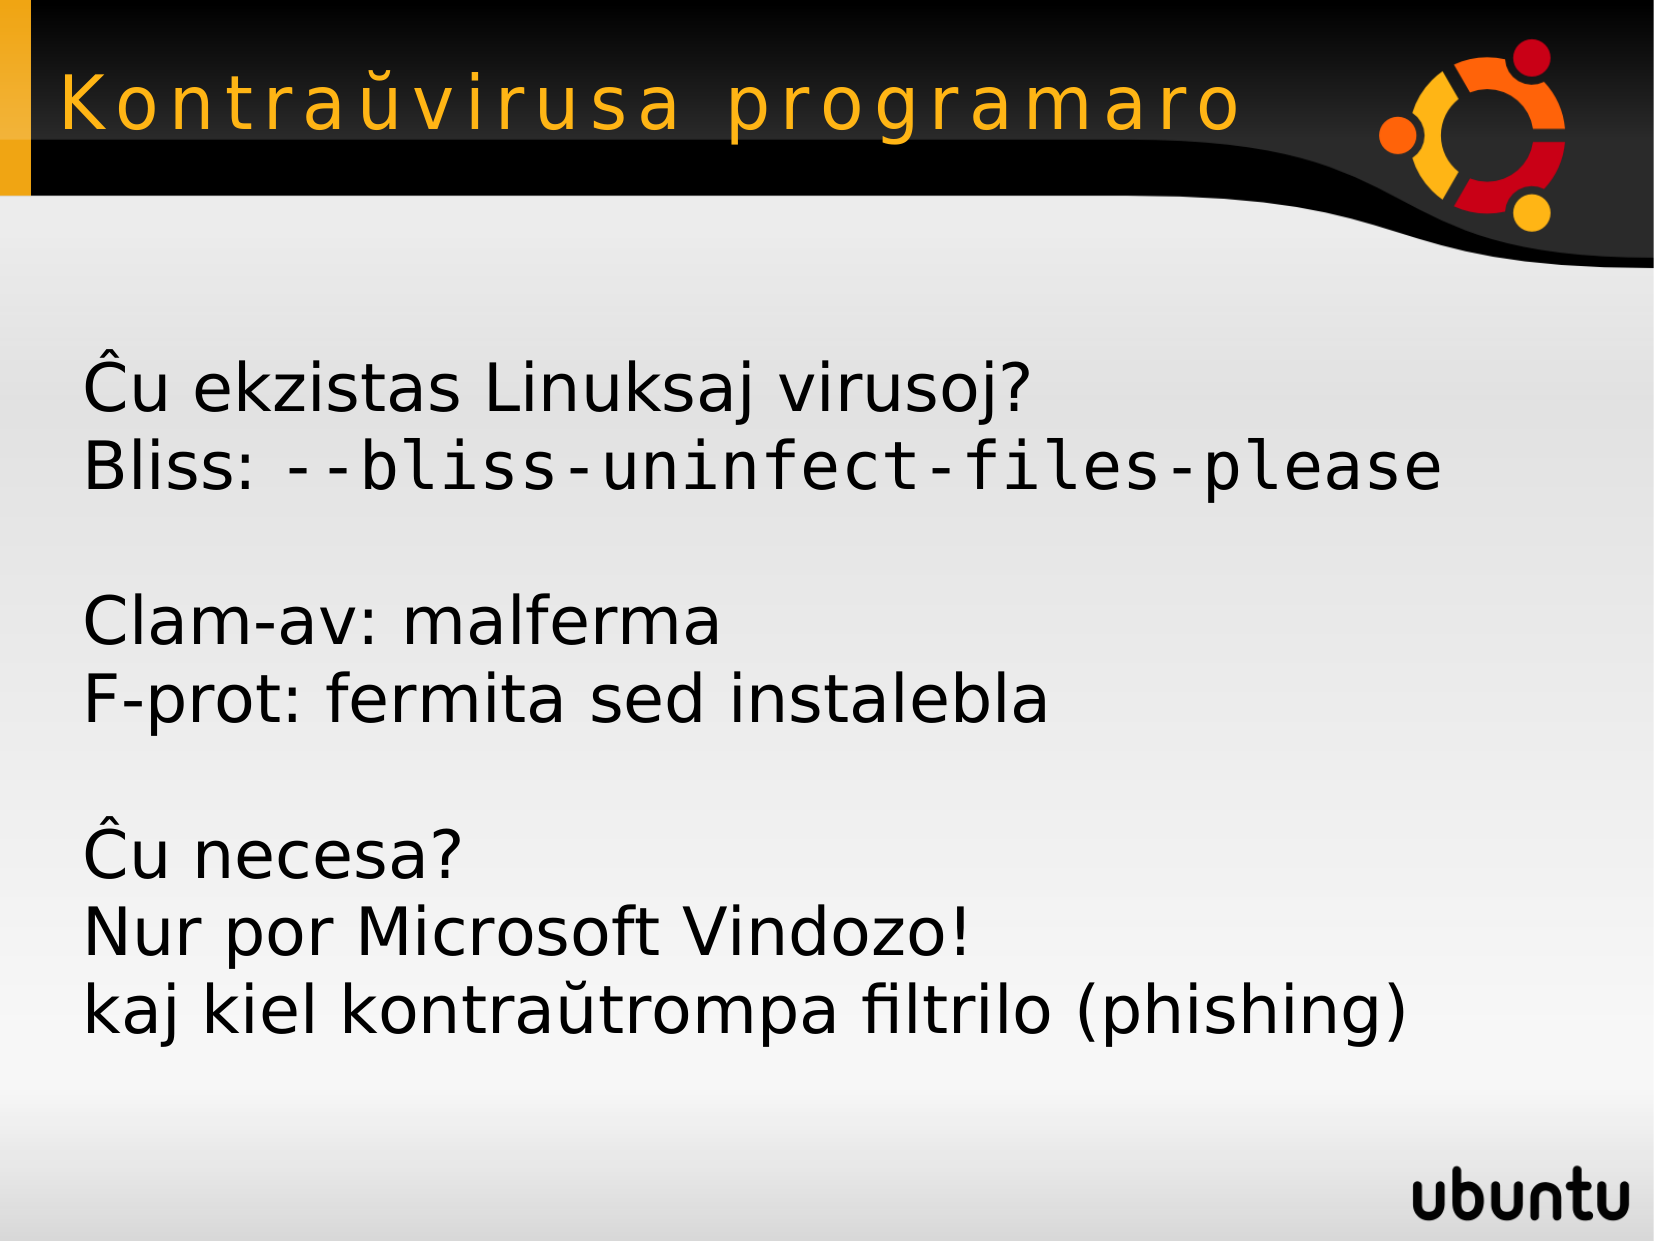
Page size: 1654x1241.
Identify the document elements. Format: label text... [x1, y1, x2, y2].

subtitle Ĉu ekzistas Linuksaj virusoj? Bliss: --bliss-uninfect-files-please Clam-av: malferma F-prot: fermita sed instalebla Ĉu necesa? Nur por Microsoft Vindozo! kaj kiel kontraŭtrompa filtrilo (phishing) [82, 290, 1571, 1109]
title Kontraŭvirusa programaro [59, 29, 1270, 178]
picture [0, 0, 1654, 1241]
